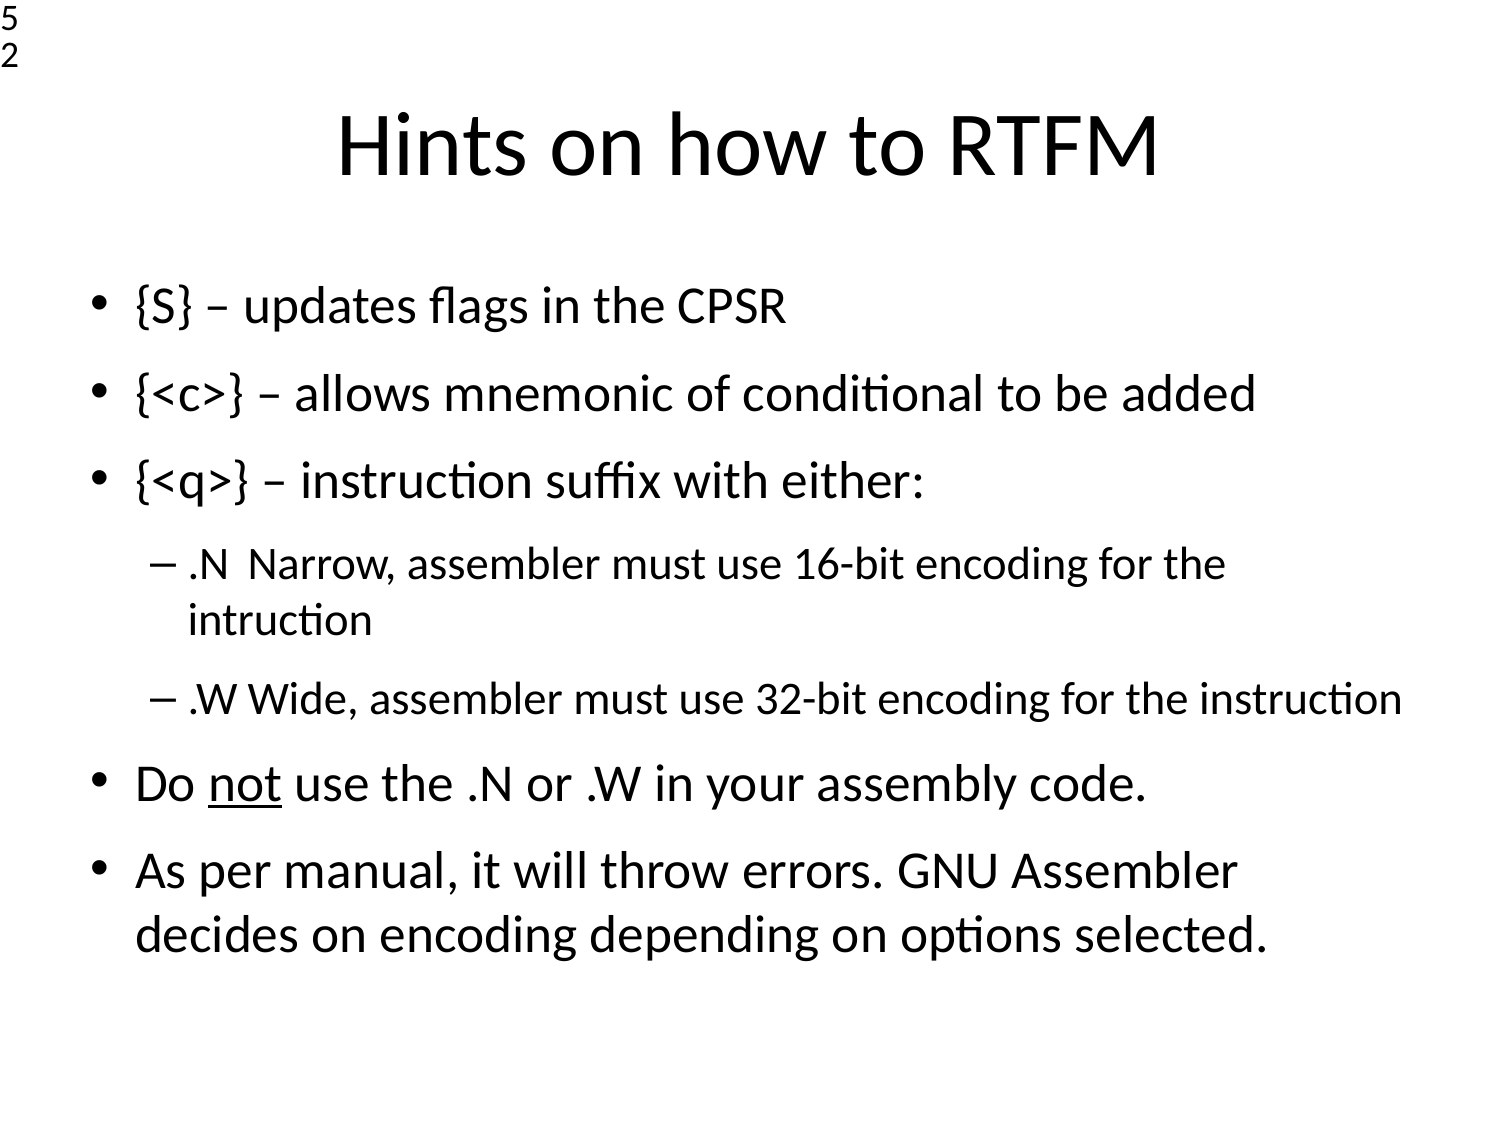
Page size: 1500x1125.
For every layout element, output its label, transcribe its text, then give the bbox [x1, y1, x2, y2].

title Hints on how to RTFM [75, 45, 1425, 233]
list {S} – updates flags in the CPSR {<c>} – allows mnemonic of conditional to be added {<q>} – instruction suffix with either: .N Narrow, assembler must use 16-bit encoding for the intruction .W Wide, assembler must use 32-bit encoding for the instruction Do not use the .N or .W in your assembly code. As per manual, it will throw errors. GNU Assembler decides on encoding depending on options selected. [75, 262, 1425, 1005]
